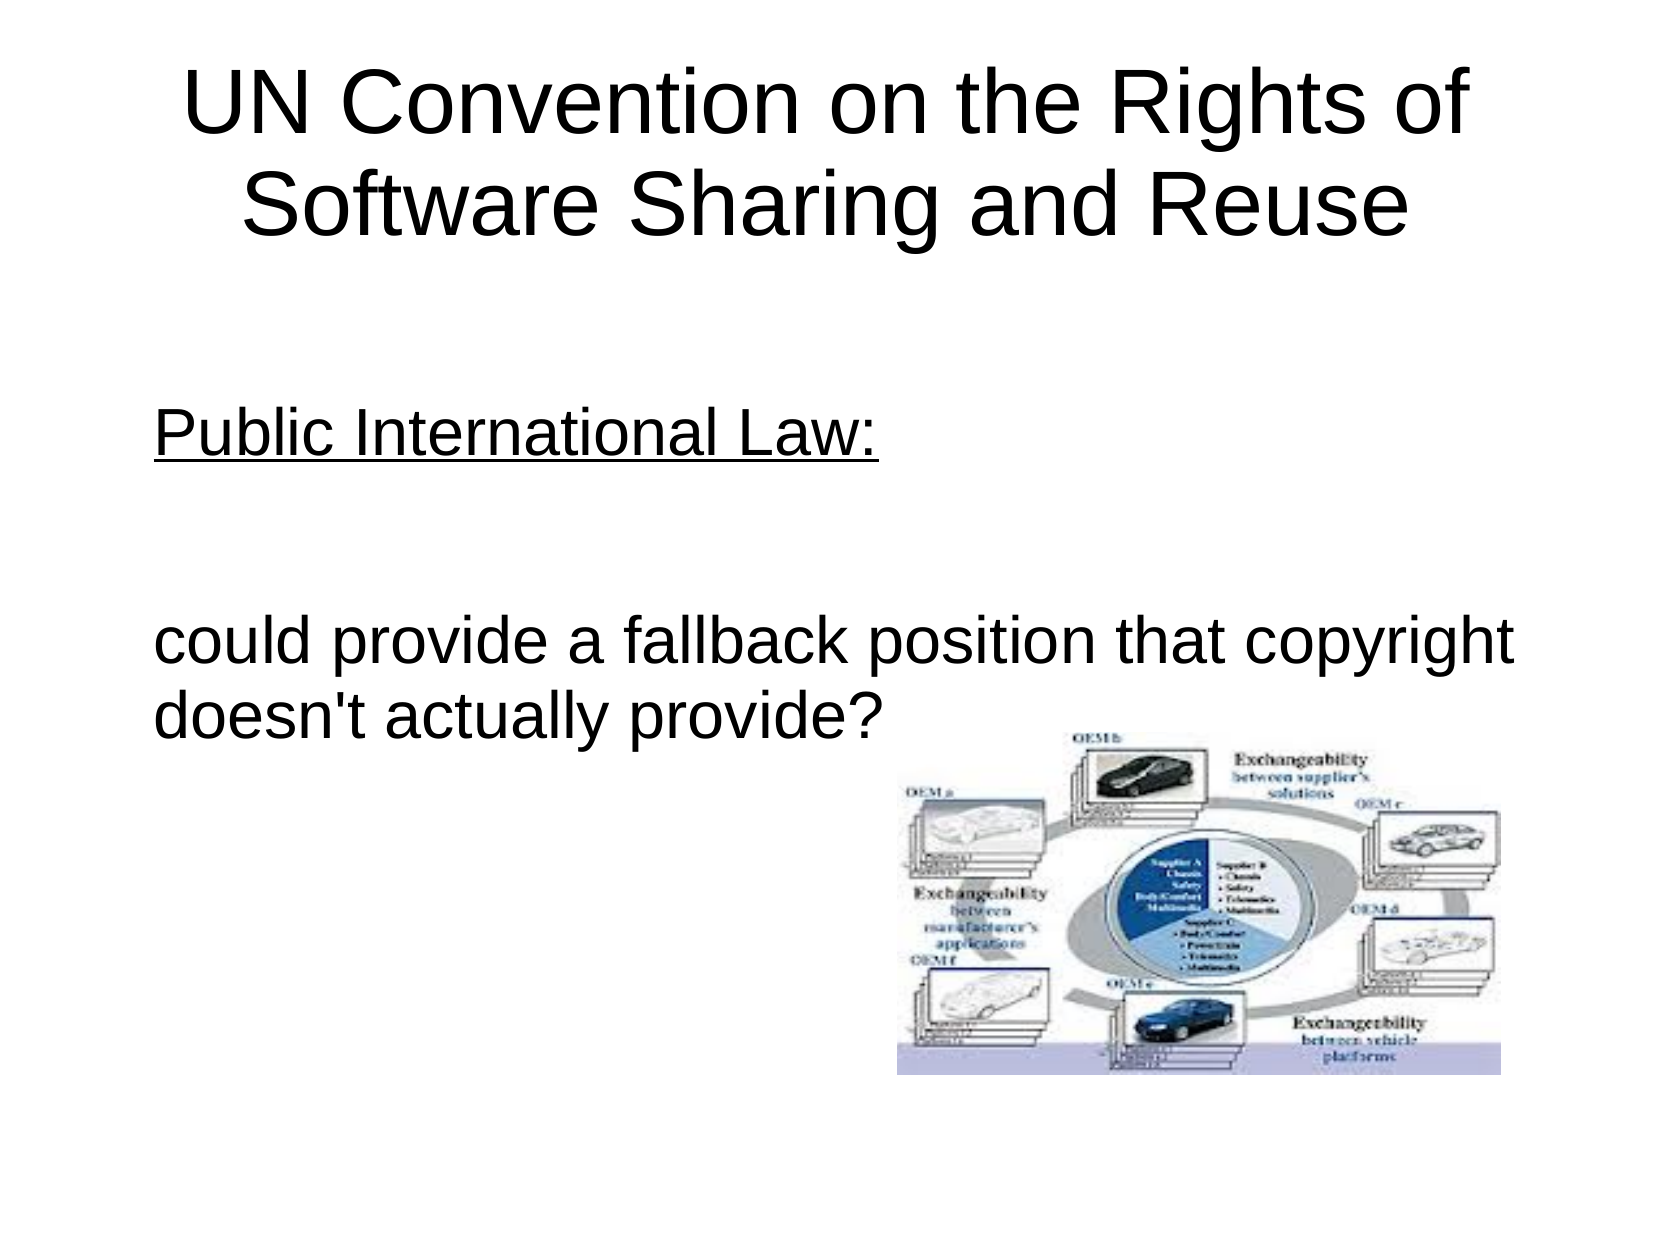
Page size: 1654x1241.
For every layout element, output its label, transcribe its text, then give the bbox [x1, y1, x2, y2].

list Public International Law: could provide a fallback position that copyright doesn't actually provide? [82, 290, 1538, 1010]
picture [897, 732, 1501, 1075]
title UN Convention on the Rights of Software Sharing and Reuse [82, 49, 1571, 257]
